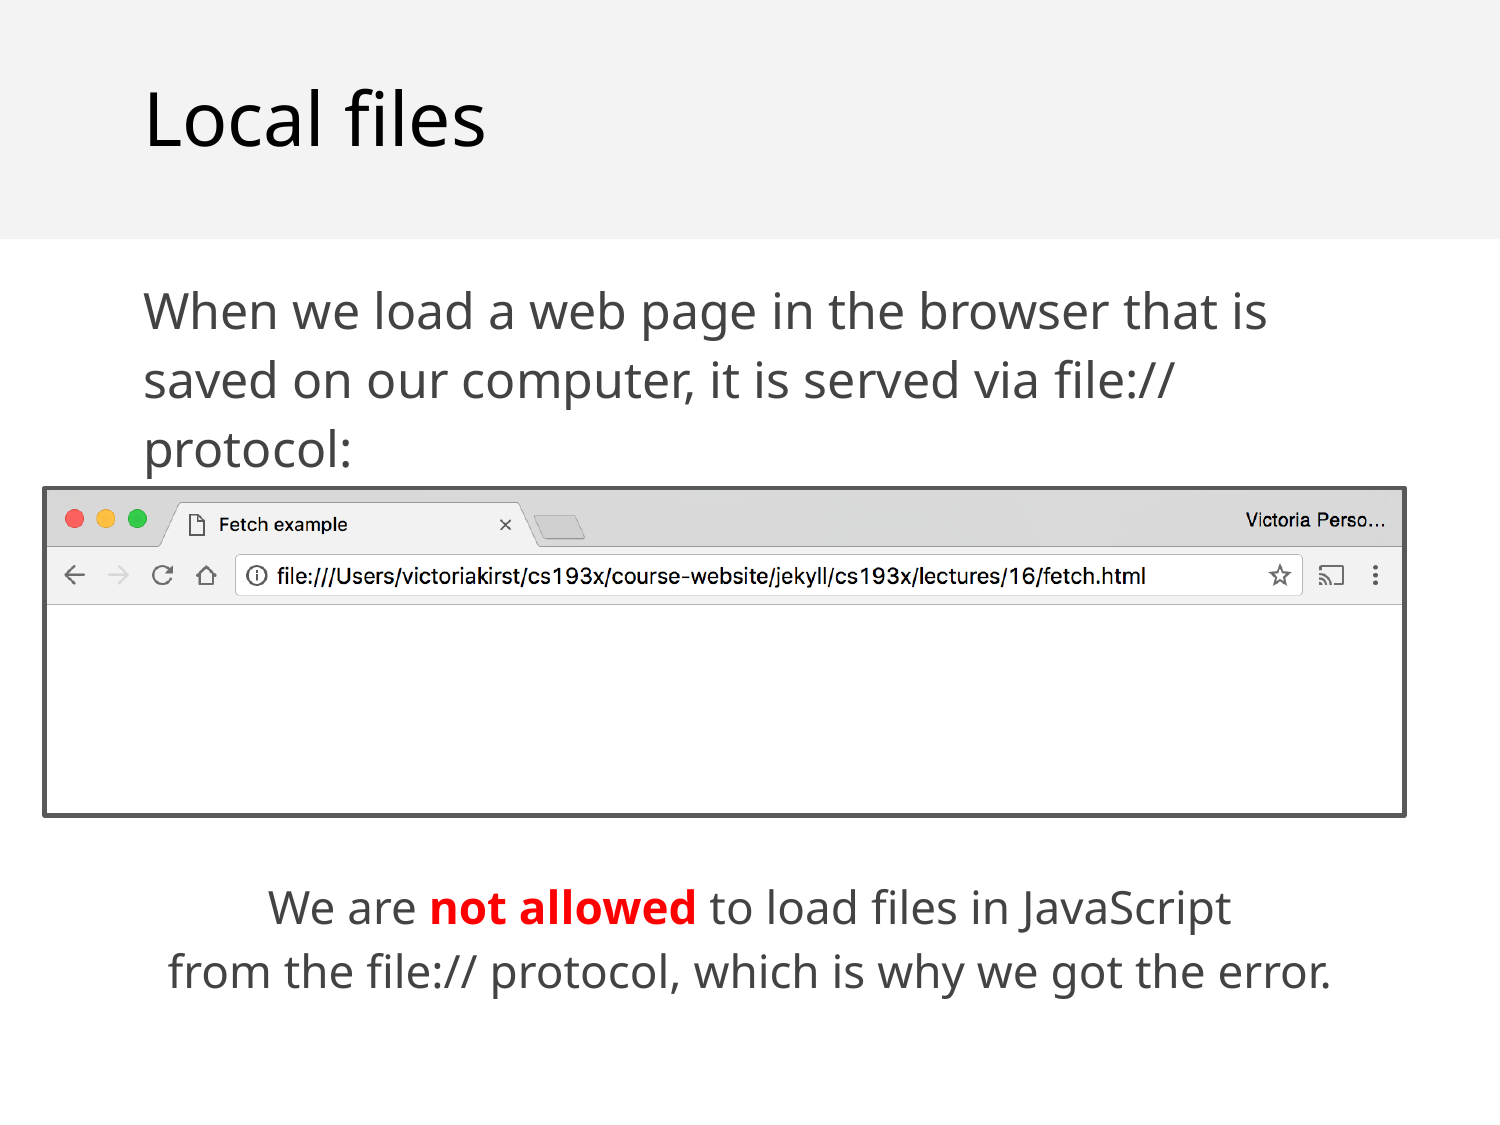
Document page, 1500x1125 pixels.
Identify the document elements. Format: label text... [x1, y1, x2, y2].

title Local files [128, 56, 1372, 183]
picture [46, 490, 1402, 813]
list We are not allowed to load files in JavaScript from the file:// protocol, which is why we got the error. [128, 855, 1372, 1023]
list When we load a web page in the browser that is saved on our computer, it is served via file:// protocol: [128, 255, 1372, 423]
